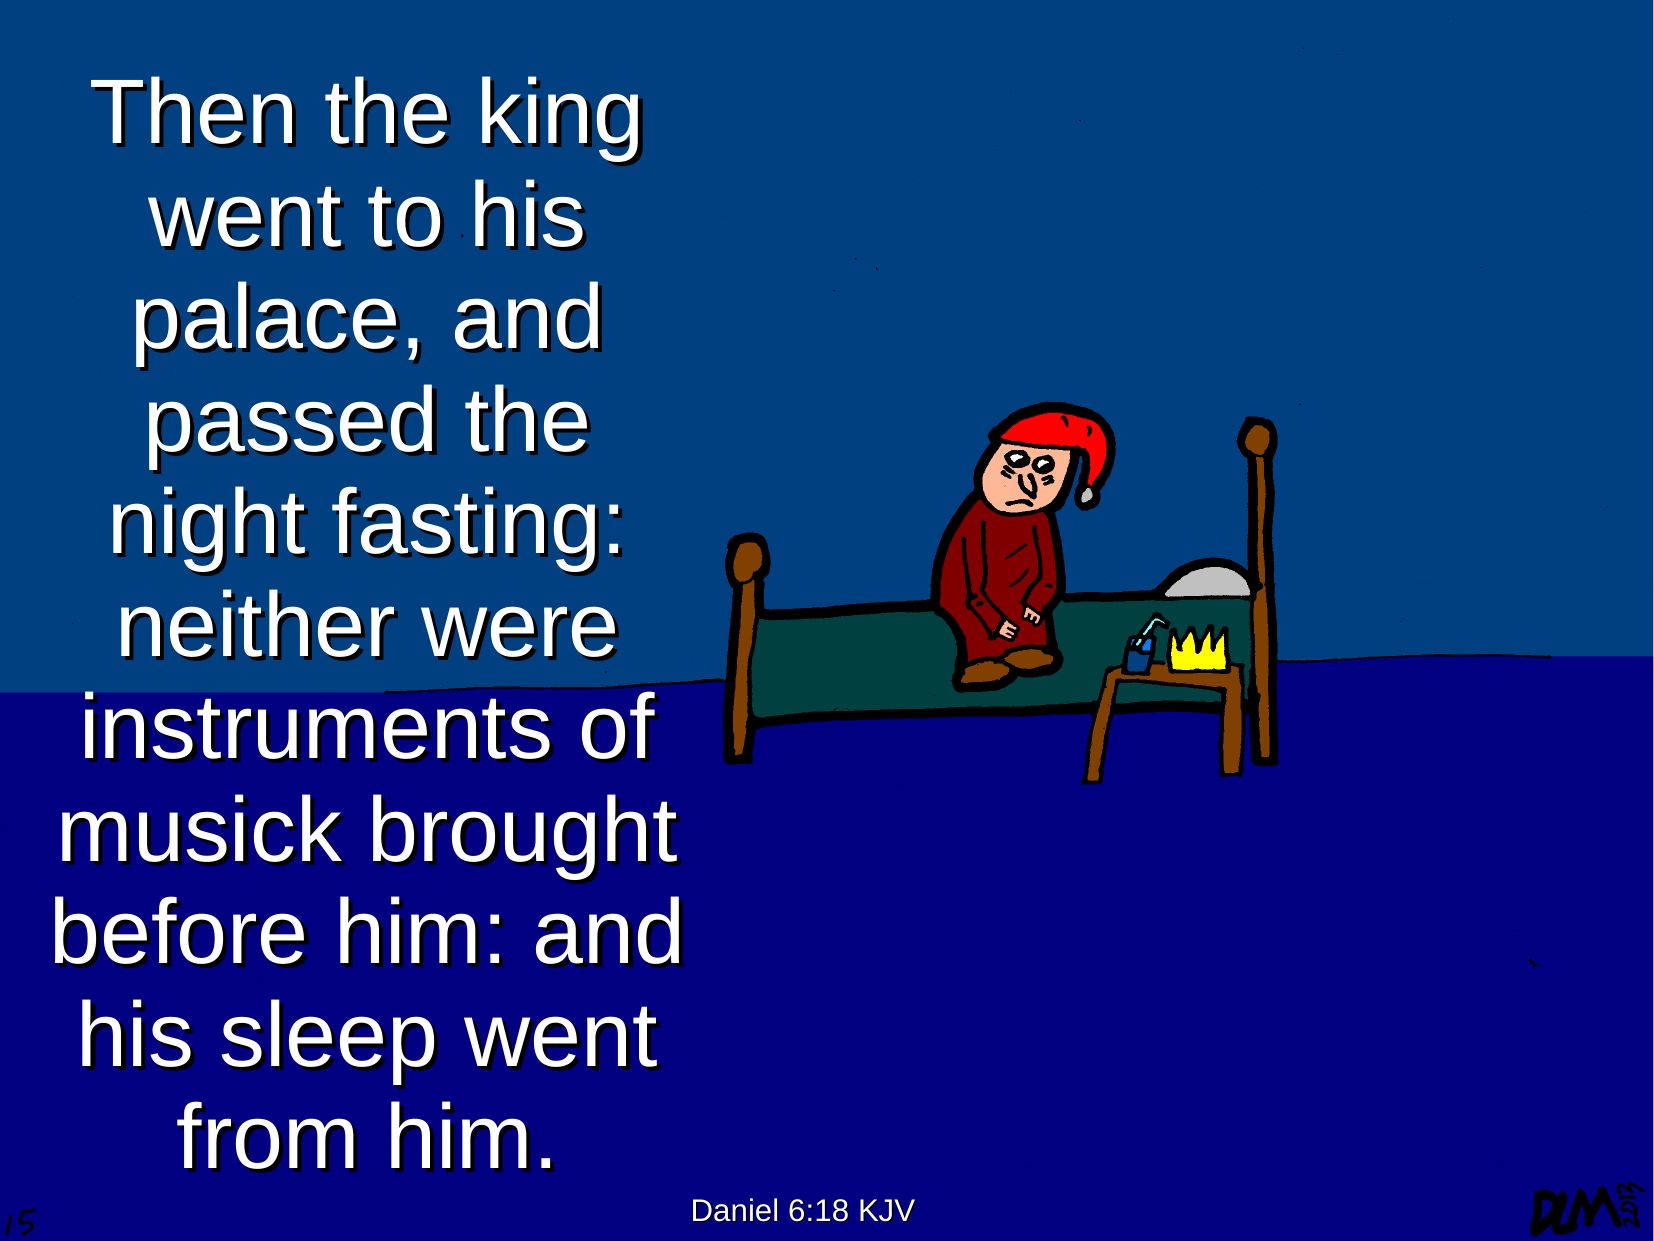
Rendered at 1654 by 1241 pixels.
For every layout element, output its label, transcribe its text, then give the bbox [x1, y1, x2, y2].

text_box Then the king went to his palace, and passed the night fasting: neither were instruments of musick brought before him: and his sleep went from him. [18, 53, 717, 1196]
text_box Daniel 6:18 KJV [644, 1185, 962, 1236]
picture [0, 0, 1654, 1241]
